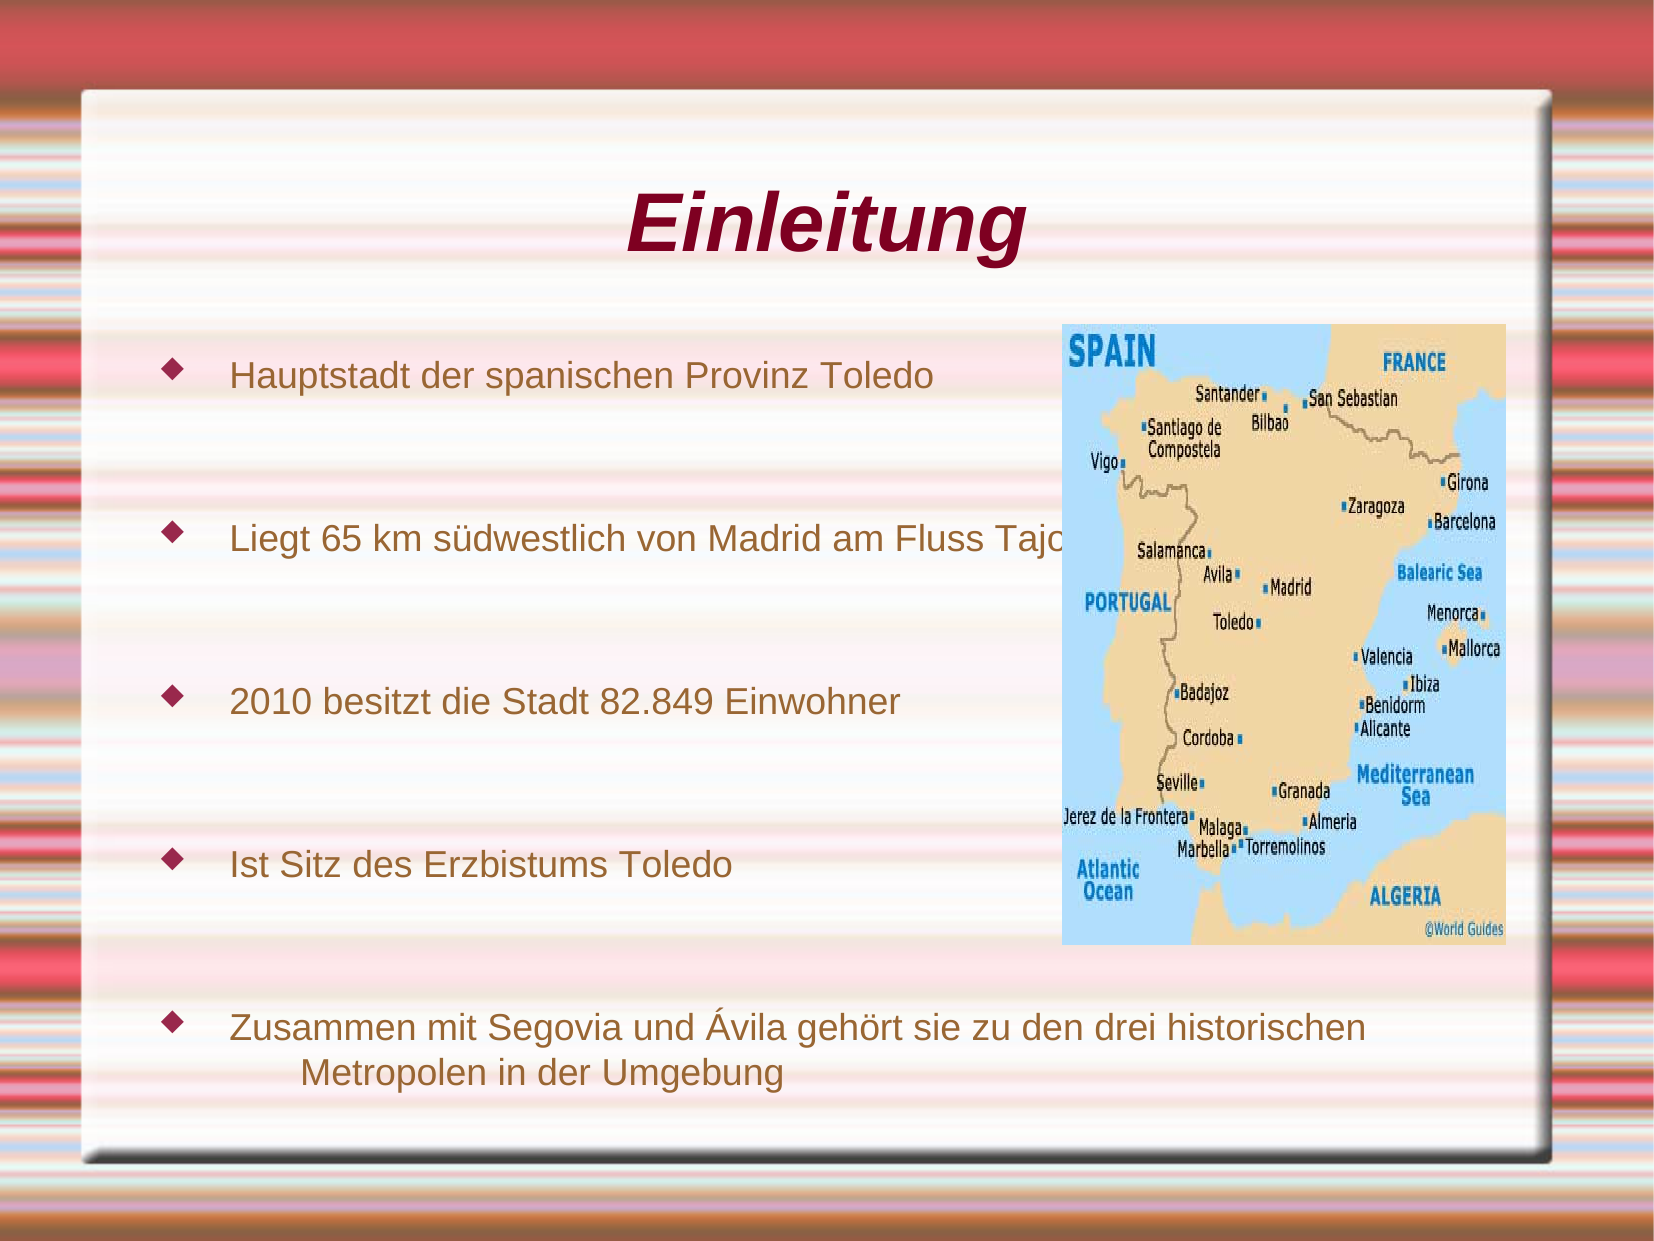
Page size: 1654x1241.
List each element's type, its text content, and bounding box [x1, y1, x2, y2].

title Einleitung [121, 114, 1534, 322]
list Hauptstadt der spanischen Provinz Toledo Liegt 65 km südwestlich von Madrid am Fluss Tajo 2010 besitzt die Stadt 82.849 Einwohner Ist Sitz des Erzbistums Toledo Zusammen mit Segovia und Ávila gehört sie zu den drei historischen Metropolen in der Umgebung [134, 350, 1516, 1133]
picture [1062, 324, 1506, 945]
